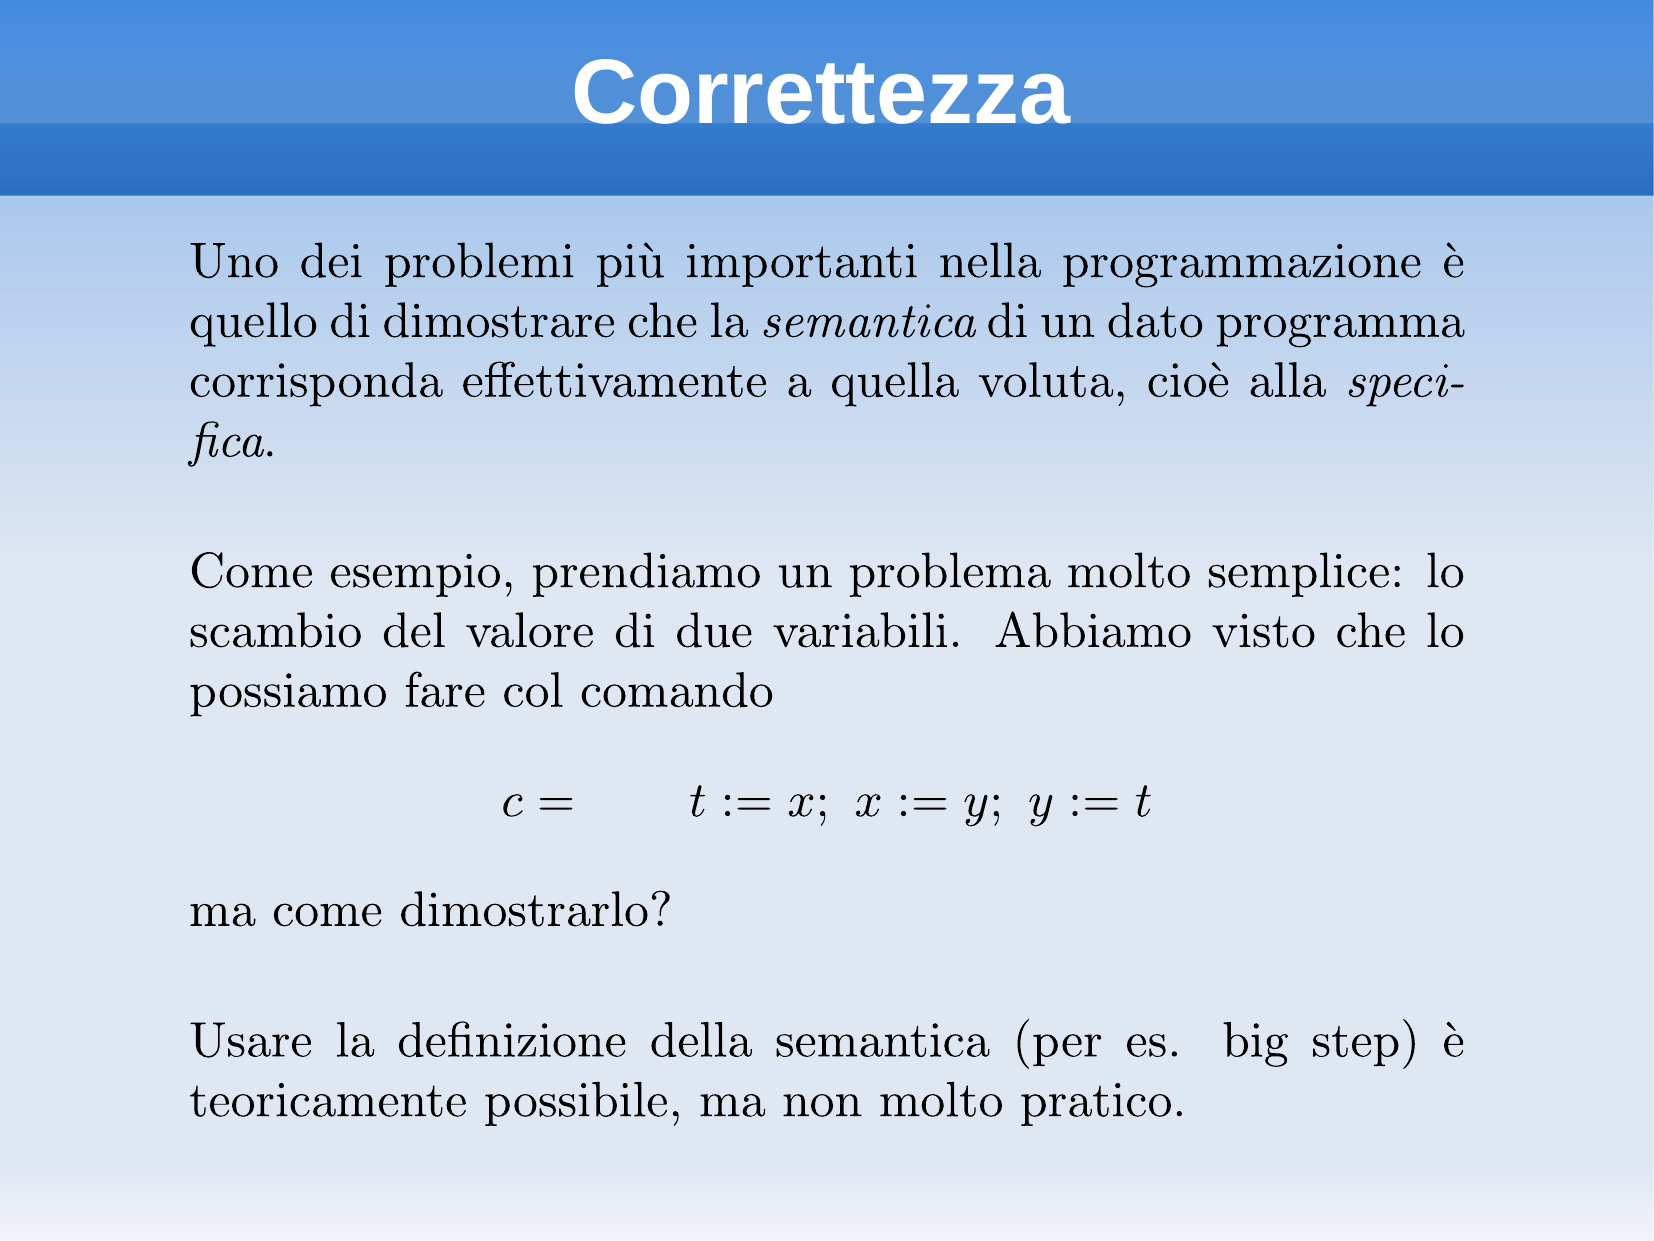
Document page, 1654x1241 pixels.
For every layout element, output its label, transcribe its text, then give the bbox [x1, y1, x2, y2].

text_box [187, 242, 1467, 1127]
picture [0, 0, 1654, 1241]
title Correttezza [76, 0, 1565, 188]
